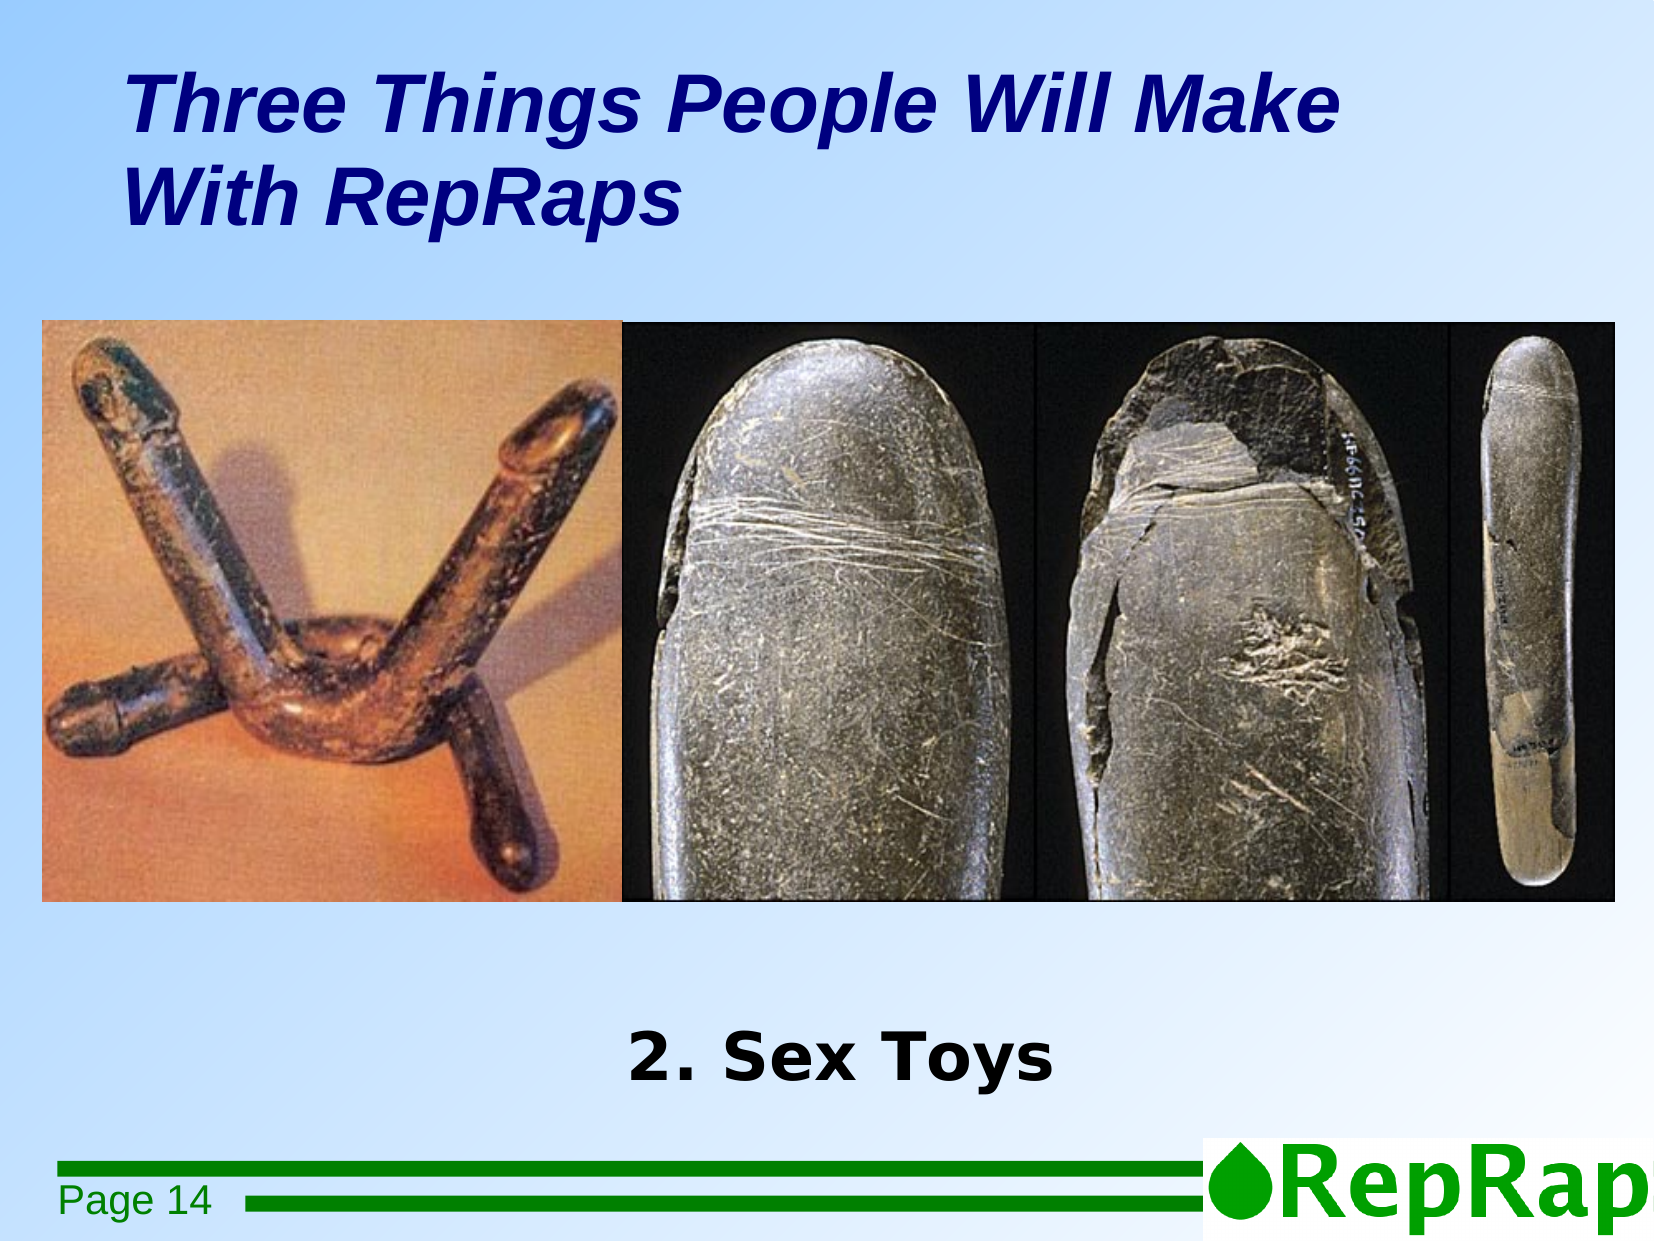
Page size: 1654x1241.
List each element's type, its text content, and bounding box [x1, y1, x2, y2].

subtitle 2. Sex Toys [121, 981, 1561, 1132]
picture [42, 320, 1615, 902]
title Three Things People Will Make With RepRaps [121, 46, 1534, 254]
picture [1203, 1138, 1654, 1241]
